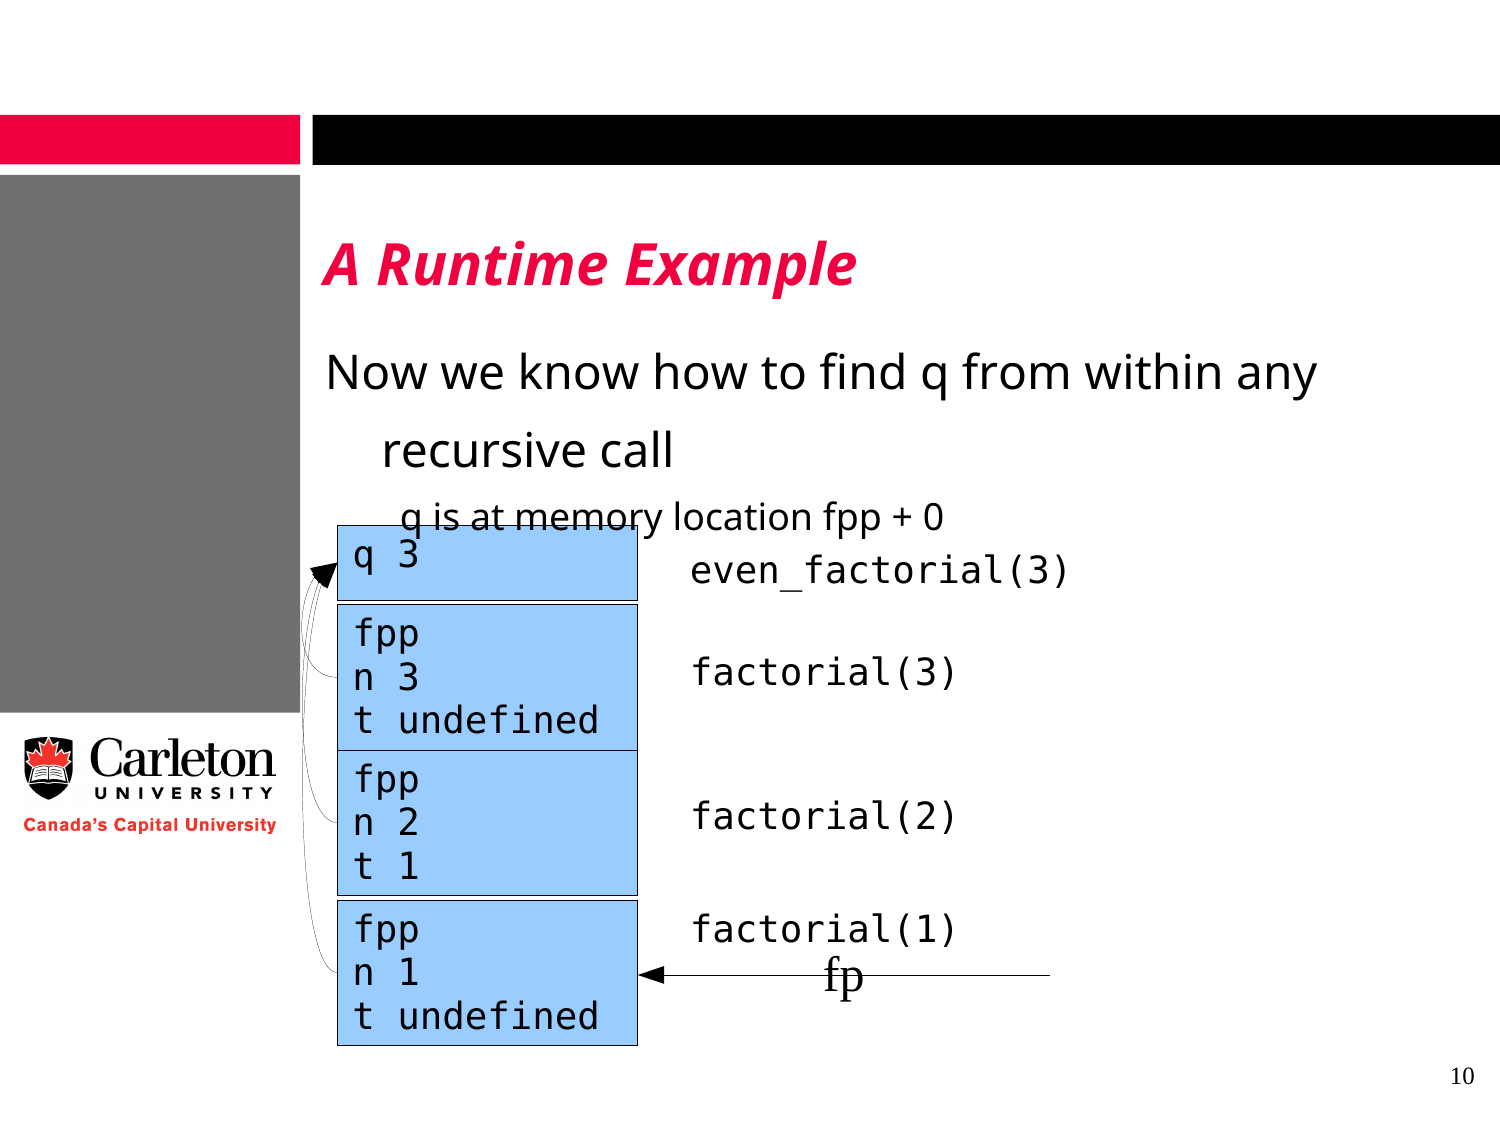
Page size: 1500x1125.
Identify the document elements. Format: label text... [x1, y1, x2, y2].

list Now we know how to find q from within any recursive call q is at memory location fpp + 0 [324, 324, 1450, 1051]
title A Runtime Example [324, 187, 1450, 324]
text_box factorial(1) [675, 900, 976, 959]
picture [24, 737, 276, 834]
